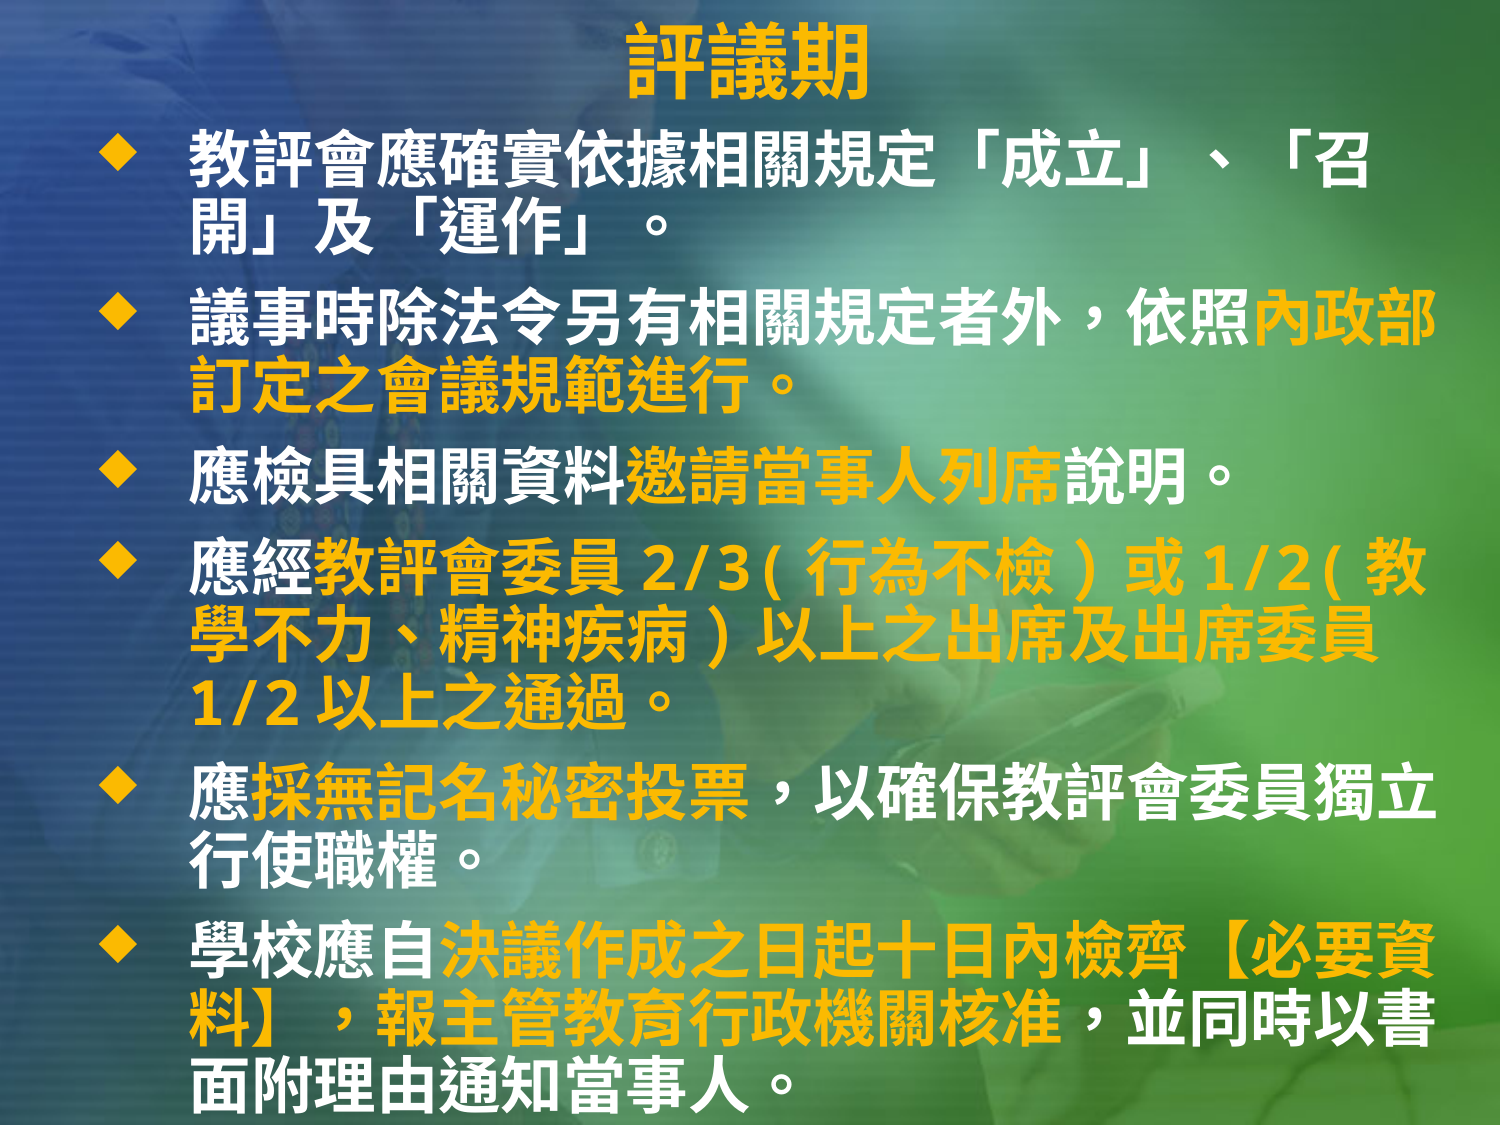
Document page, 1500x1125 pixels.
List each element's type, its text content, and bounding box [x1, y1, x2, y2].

picture [0, 0, 1500, 1125]
title 評議期 [257, 12, 1240, 118]
list 教評會應確實依據相關規定「成立」、「召開」及「運作」。 議事時除法令另有相關規定者外，依照內政部訂定之會議規範進行。 應檢具相關資料邀請當事人列席說明。 應經教評會委員2/3(行為不檢)或1/2(教學不力、精神疾病)以上之出席及出席委員1/2以上之通過。 應採無記名秘密投票，以確保教評會委員獨立行使職權。 學校應自決議作成之日起十日內檢齊【必要資料】，報主管教育行政機關核准，並同時以書面附理由通知當事人。 [79, 121, 1500, 1125]
